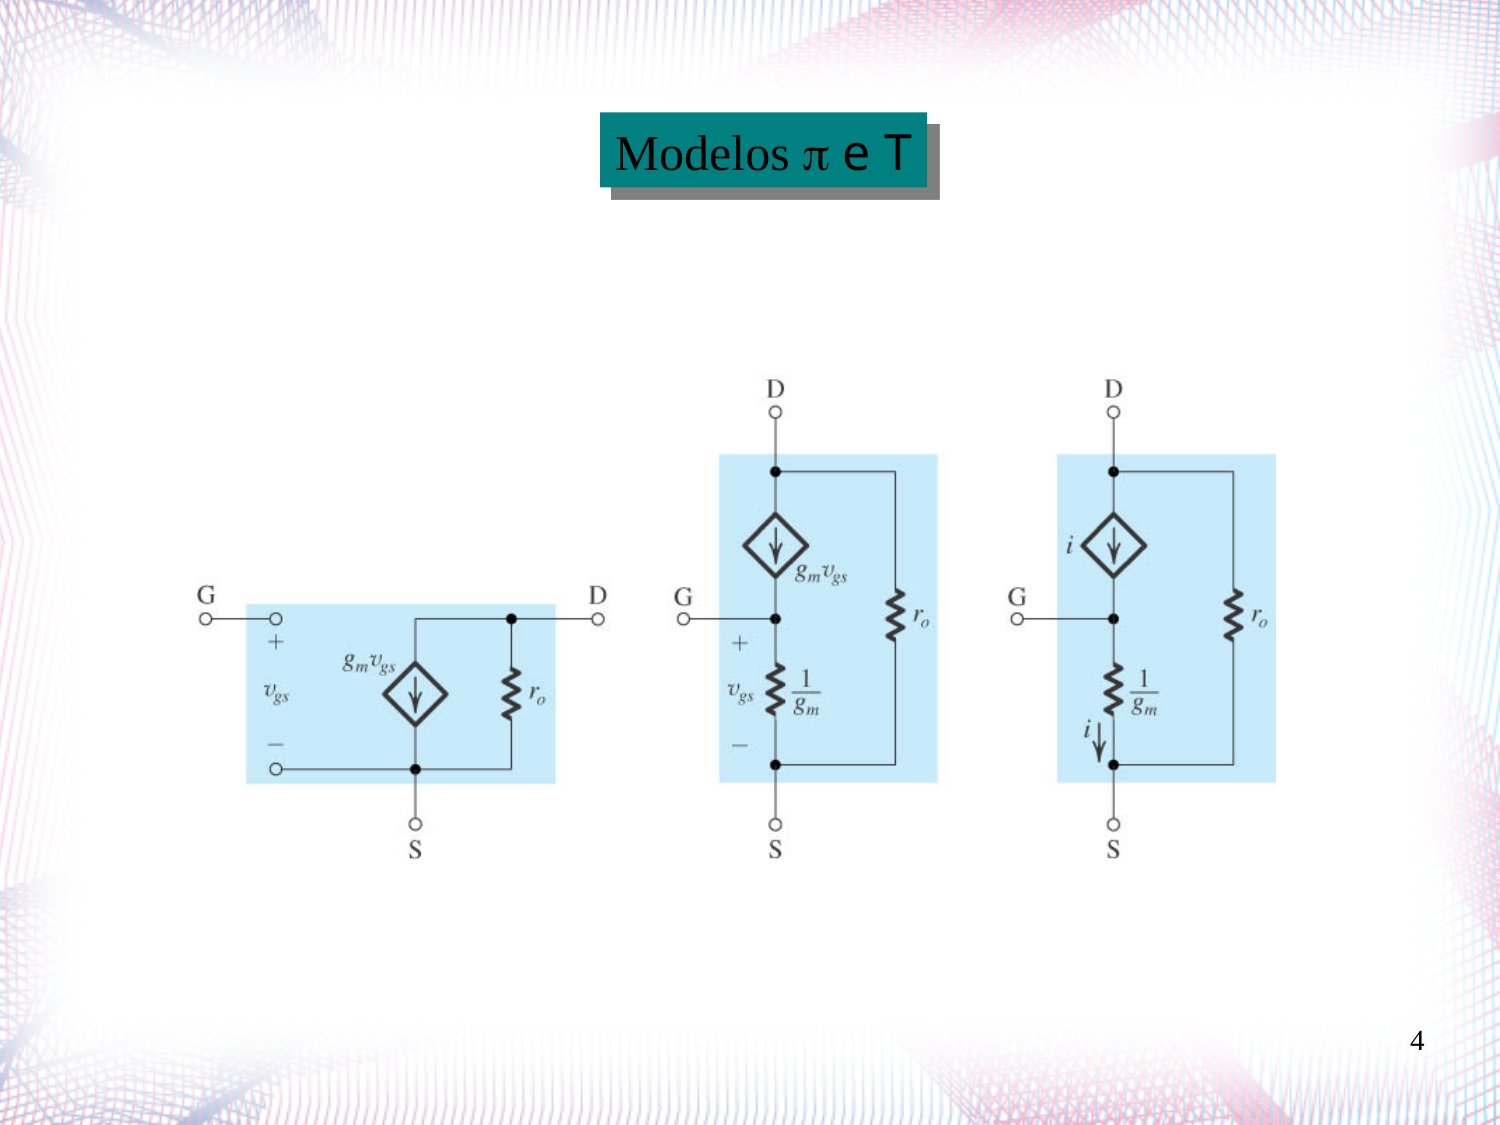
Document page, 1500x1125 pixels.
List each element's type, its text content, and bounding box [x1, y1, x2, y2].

picture [0, 0, 1500, 1125]
text_box Modelos p e T [600, 112, 928, 188]
